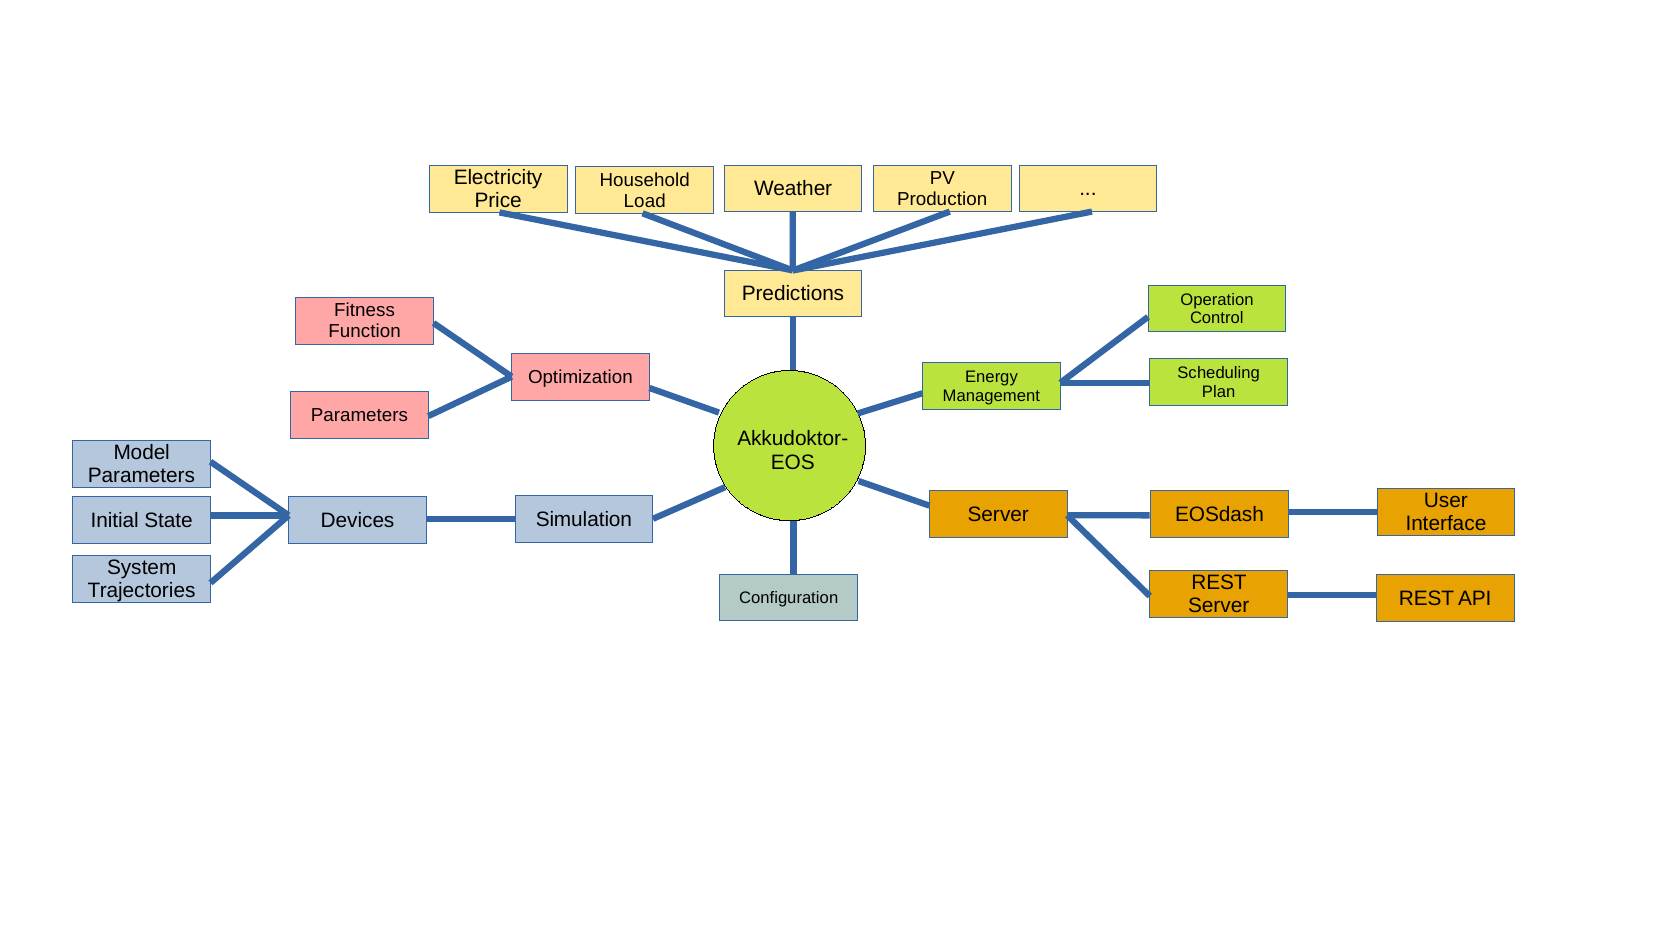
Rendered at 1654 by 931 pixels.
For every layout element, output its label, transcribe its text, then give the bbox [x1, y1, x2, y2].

text_box Predictions [724, 270, 862, 317]
text_box Household Load [575, 166, 714, 214]
text_box [723, 482, 856, 521]
text_box PV Production [873, 165, 1012, 212]
text_box Model Parameters [72, 440, 211, 488]
text_box Akkudoktor- EOS [722, 419, 866, 482]
text_box Operation Control [1148, 285, 1286, 332]
text_box Fitness Function [295, 297, 434, 345]
text_box [713, 370, 861, 480]
text_box User Interface [1377, 488, 1515, 536]
text_box Parameters [290, 391, 429, 439]
text_box Scheduling Plan [1149, 358, 1288, 406]
text_box Weather [724, 165, 862, 212]
text_box Simulation [515, 495, 653, 543]
text_box Server [929, 490, 1068, 538]
text_box Electricity Price [429, 165, 568, 213]
text_box Optimization [511, 353, 650, 401]
text_box Initial State [72, 496, 211, 544]
text_box System Trajectories [72, 555, 211, 603]
text_box Energy Management [922, 362, 1061, 410]
text_box EOSdash [1150, 490, 1289, 538]
text_box Configuration [719, 574, 858, 621]
text_box REST API [1376, 574, 1515, 622]
text_box REST Server [1149, 570, 1288, 618]
text_box Devices [288, 496, 427, 544]
text_box ... [1019, 165, 1157, 212]
